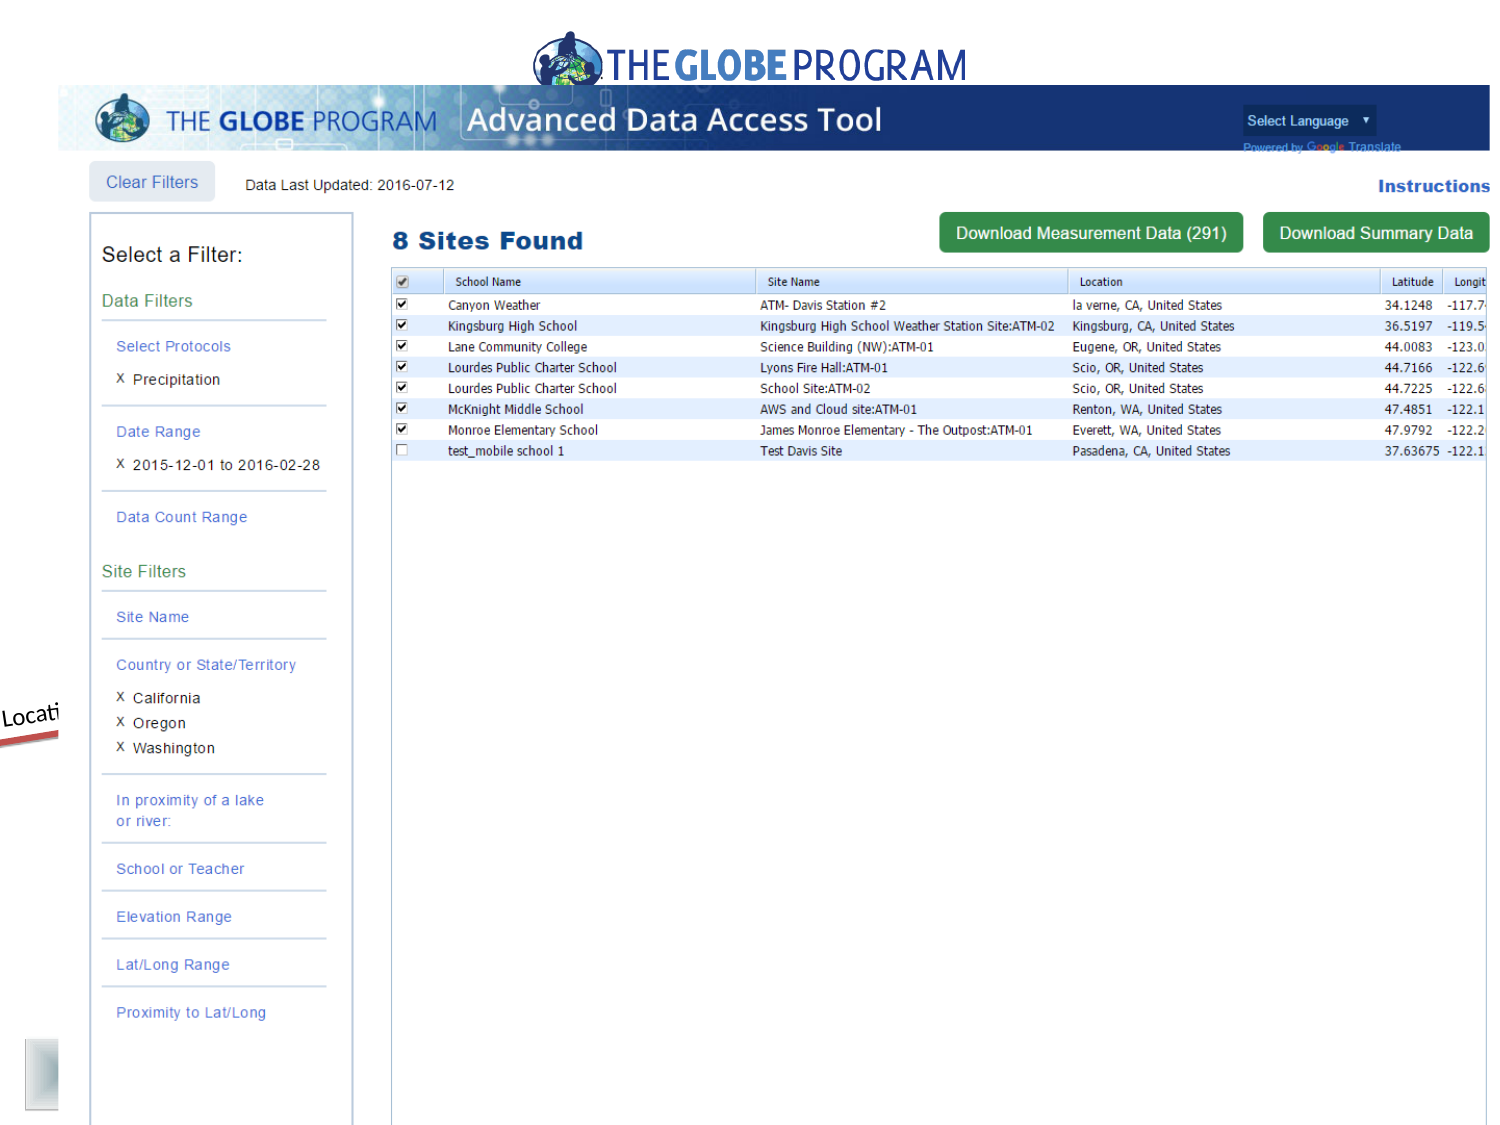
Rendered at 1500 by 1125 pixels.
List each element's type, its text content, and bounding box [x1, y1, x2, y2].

picture [58, 24, 1490, 1125]
text_box Locations [0, 686, 58, 741]
